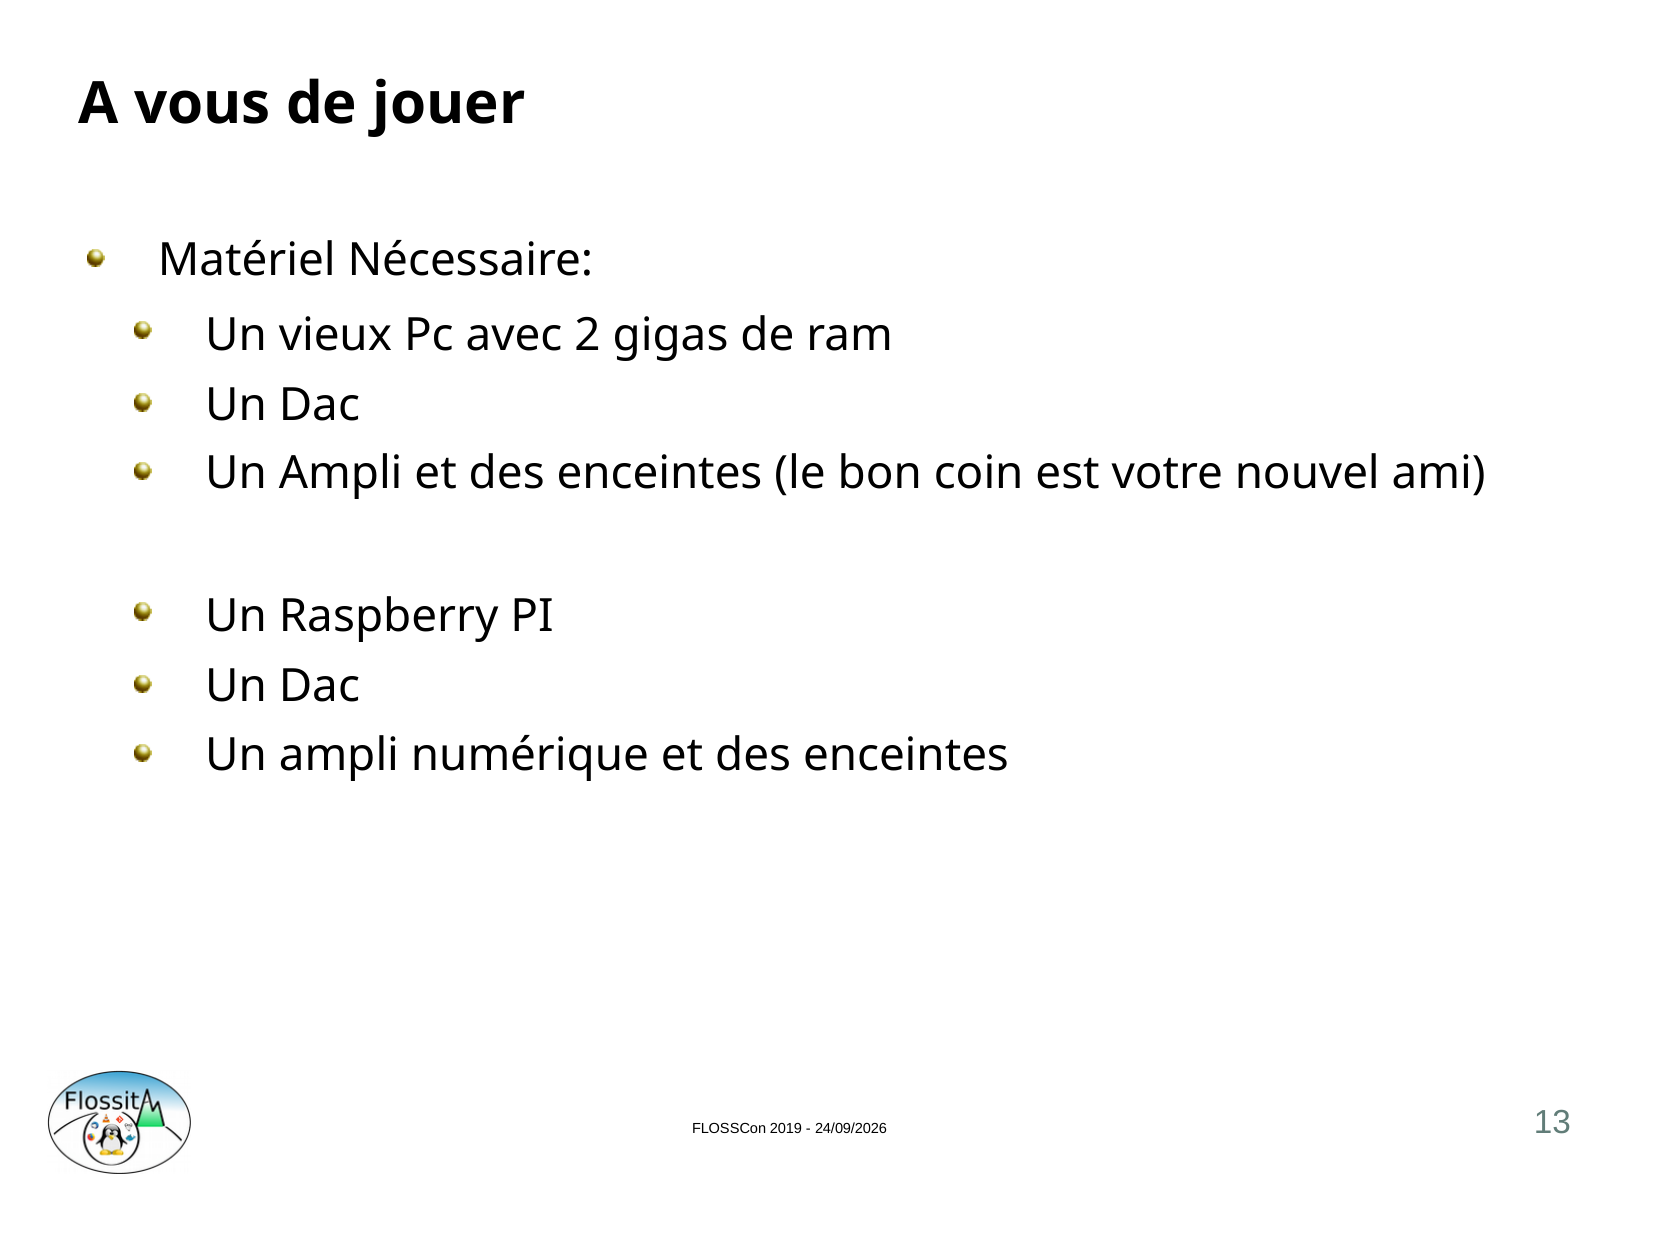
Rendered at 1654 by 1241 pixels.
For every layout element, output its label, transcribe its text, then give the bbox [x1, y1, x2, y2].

list Matériel Nécessaire: Un vieux Pc avec 2 gigas de ram Un Dac Un Ampli et des enceintes (le bon coin est votre nouvel ami) Un Raspberry PI Un Dac Un ampli numérique et des enceintes [75, 236, 1619, 1241]
picture [47, 1070, 75, 1174]
title A vous de jouer [63, 57, 1311, 183]
